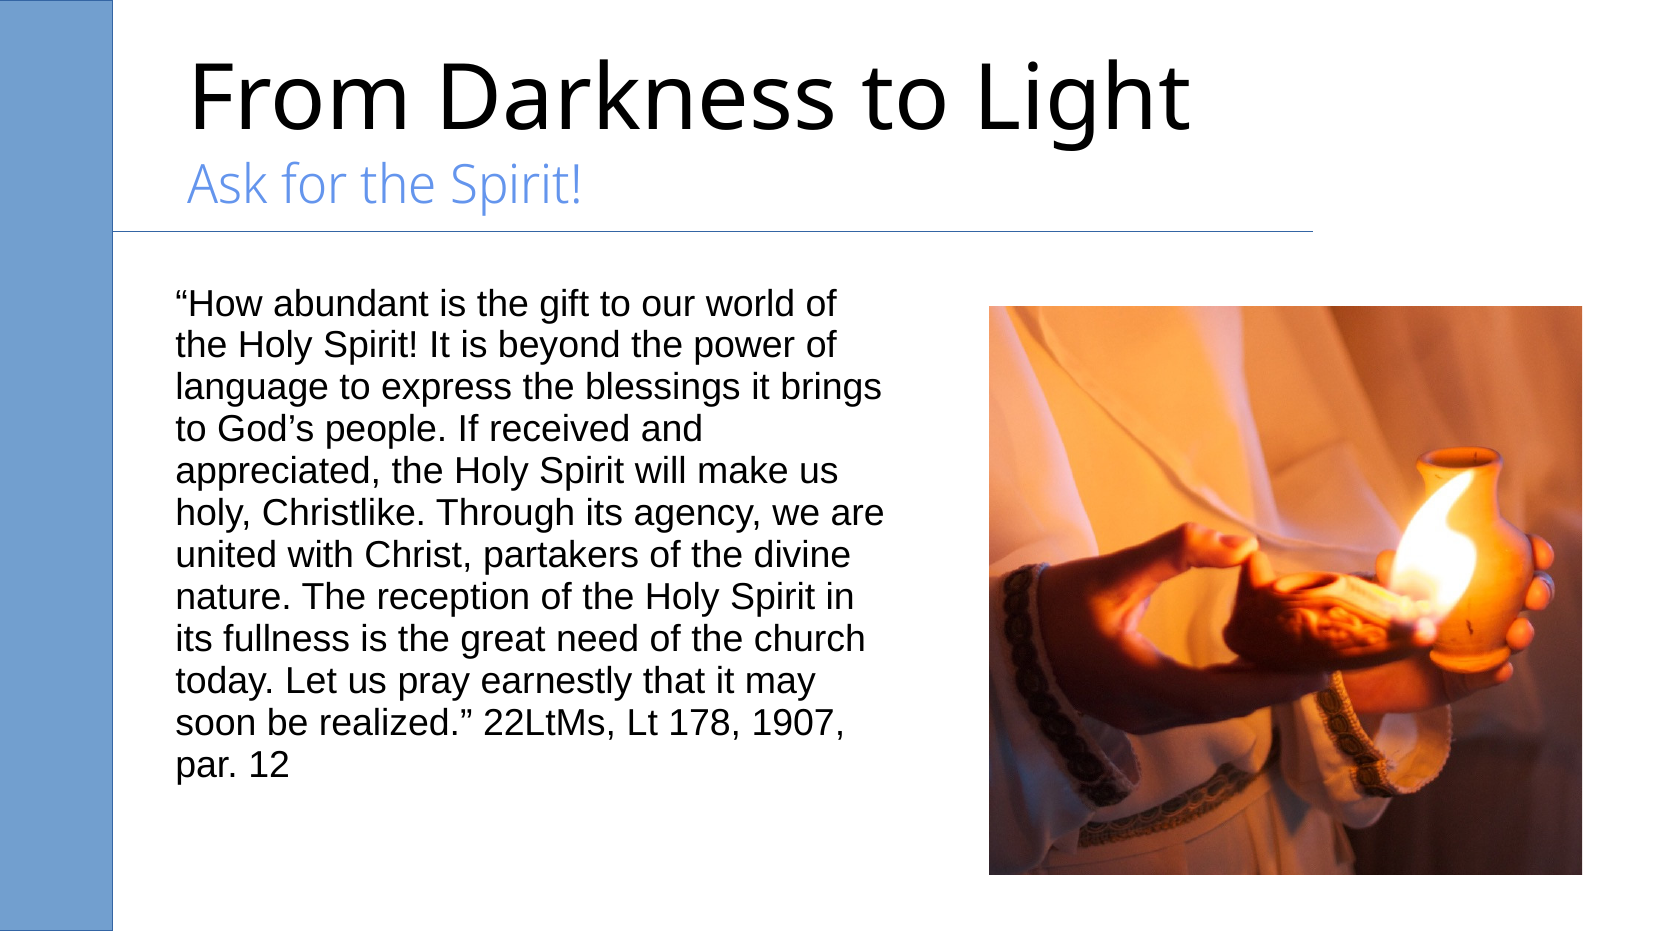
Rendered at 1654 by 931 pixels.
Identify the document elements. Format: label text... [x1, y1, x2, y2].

title From Darkness to Light [187, 33, 1571, 125]
title Ask for the Spirit! [187, 125, 1571, 239]
text_box [0, 0, 113, 931]
subtitle “How abundant is the gift to our world of the Holy Spirit! It is beyond the power of language to express the blessings it brings to God’s people. If received and appreciated, the Holy Spirit will make us holy, Christlike. Through its agency, we are united with Christ, partakers of the divine nature. The reception of the Holy Spirit in its fullness is the great need of the church today. Let us pray earnestly that it may soon be realized.” 22LtMs, Lt 178, 1907, par. 12 [175, 281, 891, 914]
picture [989, 306, 1583, 875]
